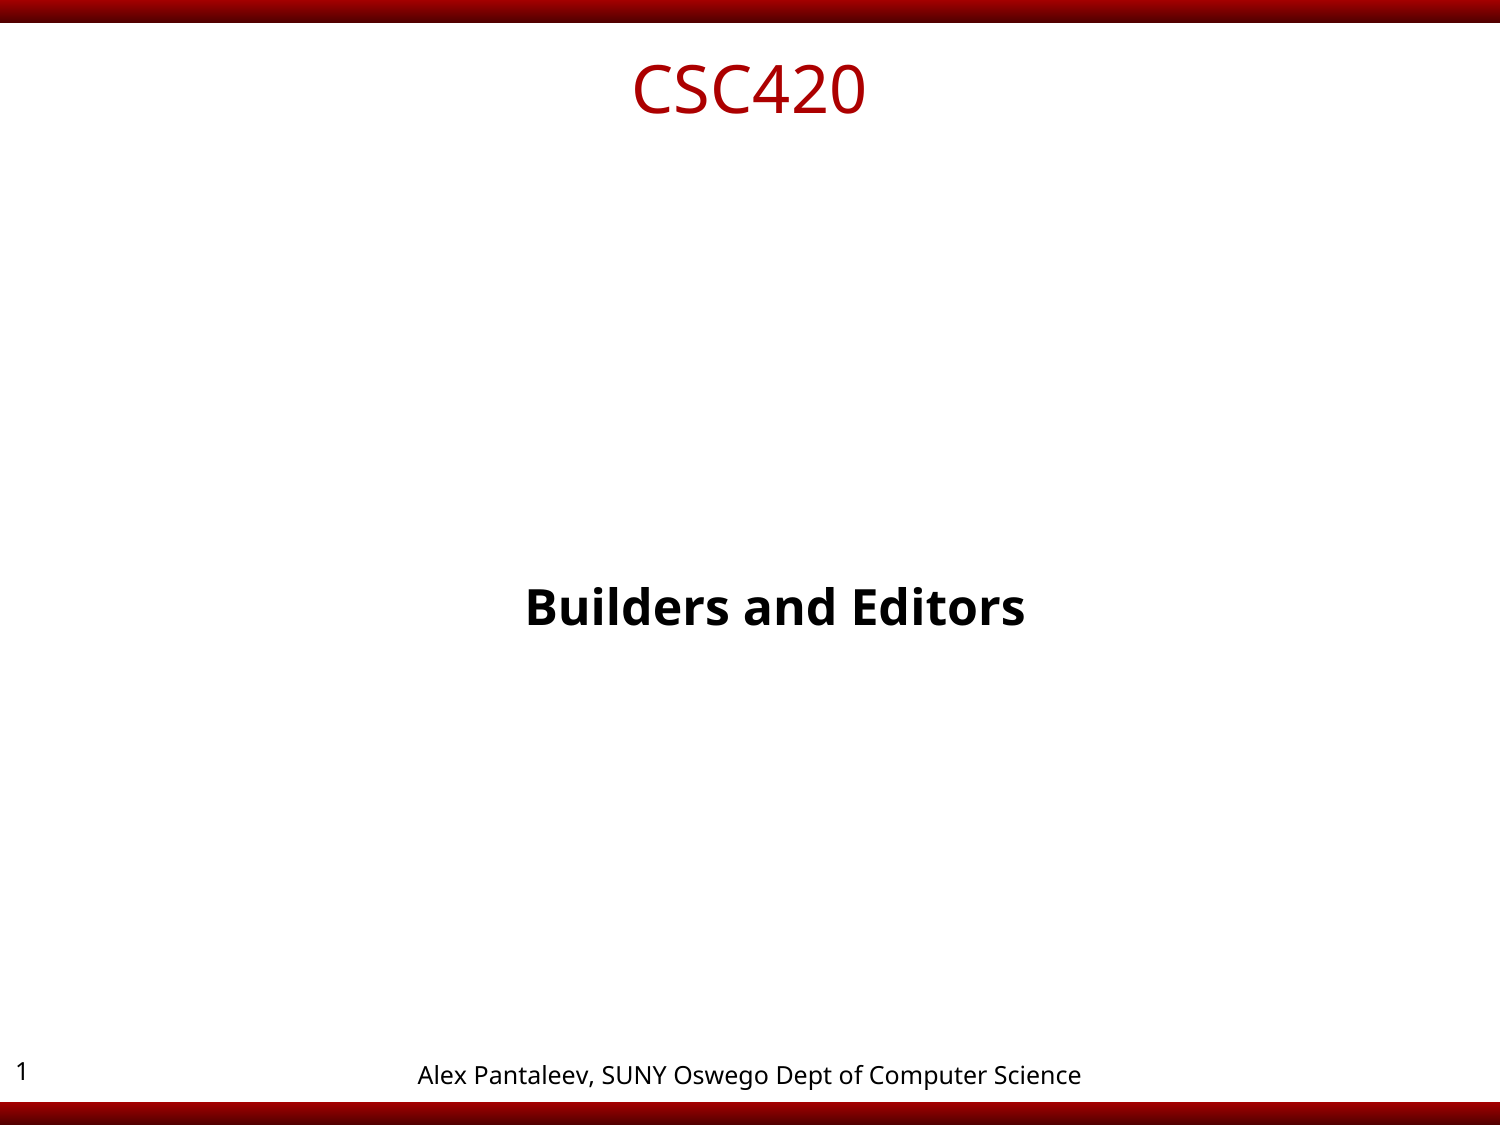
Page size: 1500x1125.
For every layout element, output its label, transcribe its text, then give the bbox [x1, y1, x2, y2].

subtitle Builders and Editors [0, 149, 1476, 1063]
title CSC420 [0, 24, 1500, 150]
